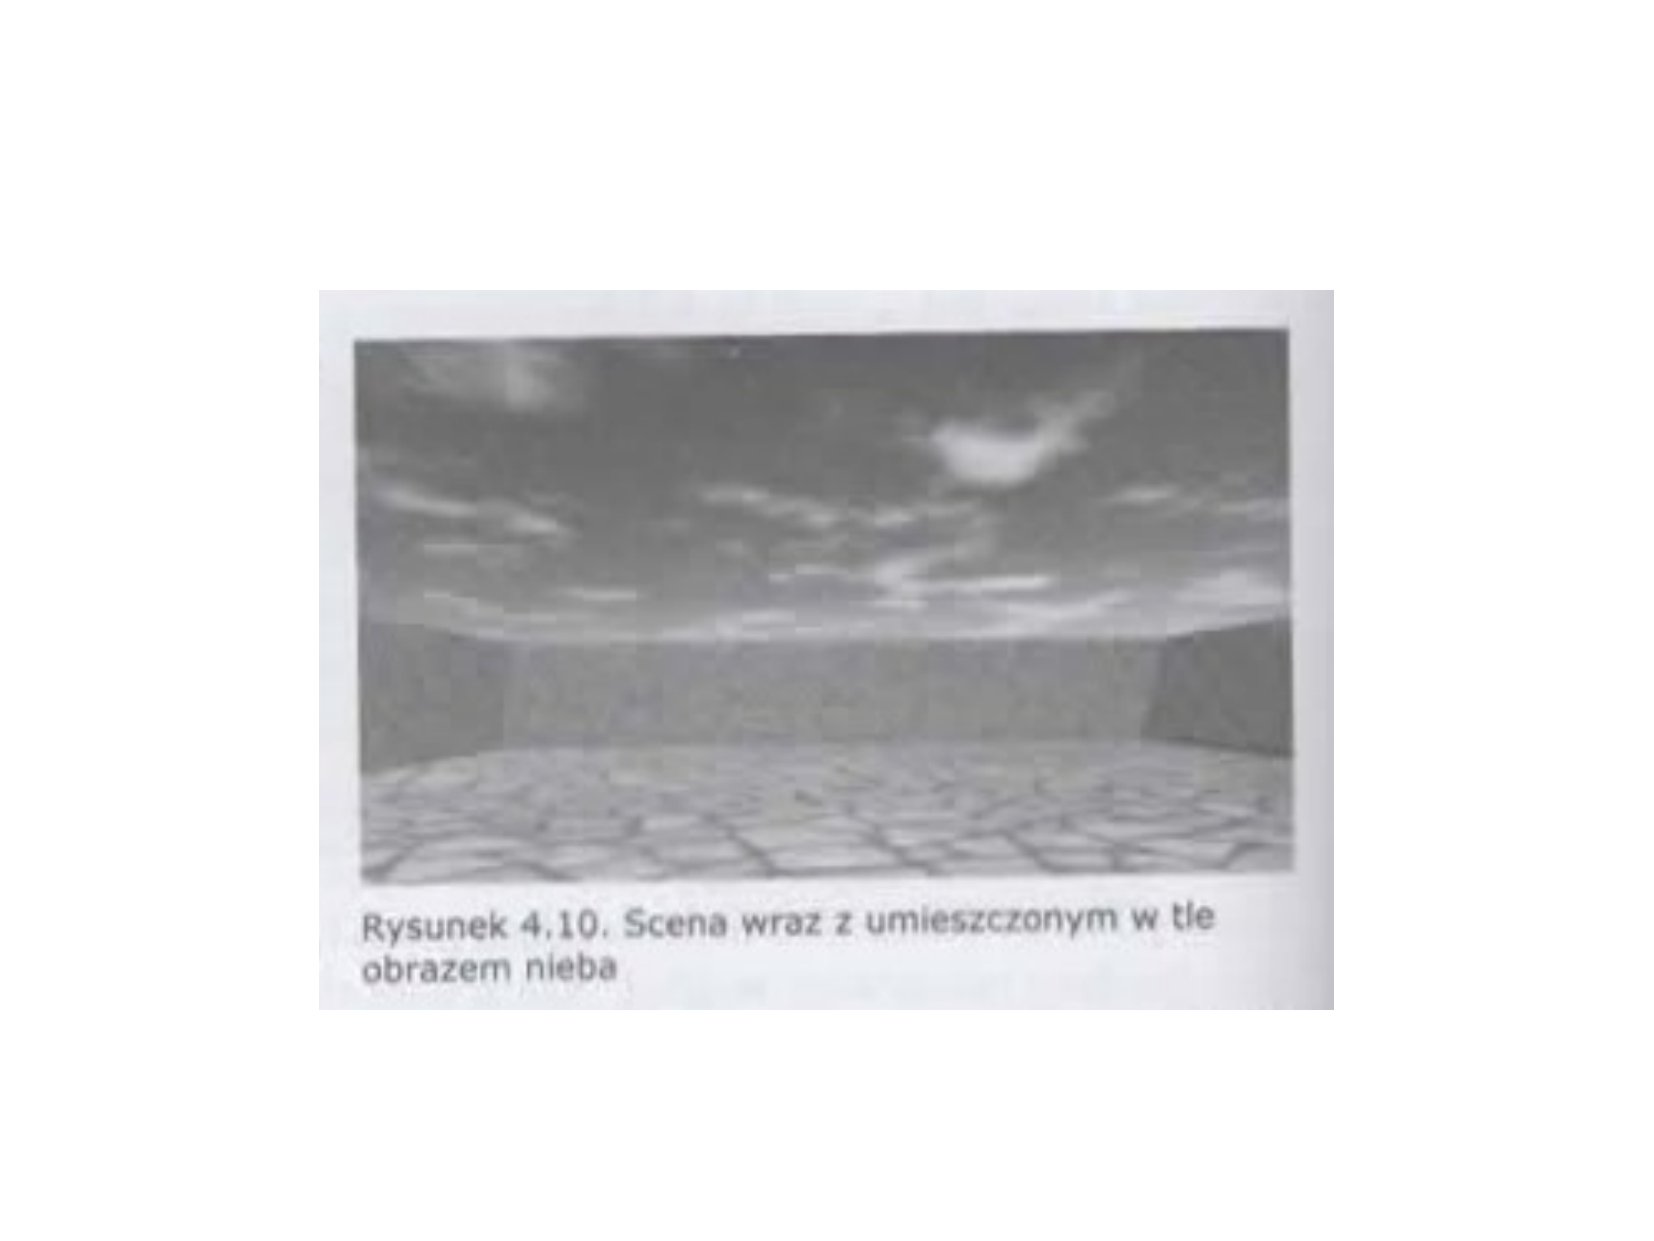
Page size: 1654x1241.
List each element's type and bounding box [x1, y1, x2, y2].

picture [319, 290, 1334, 1010]
